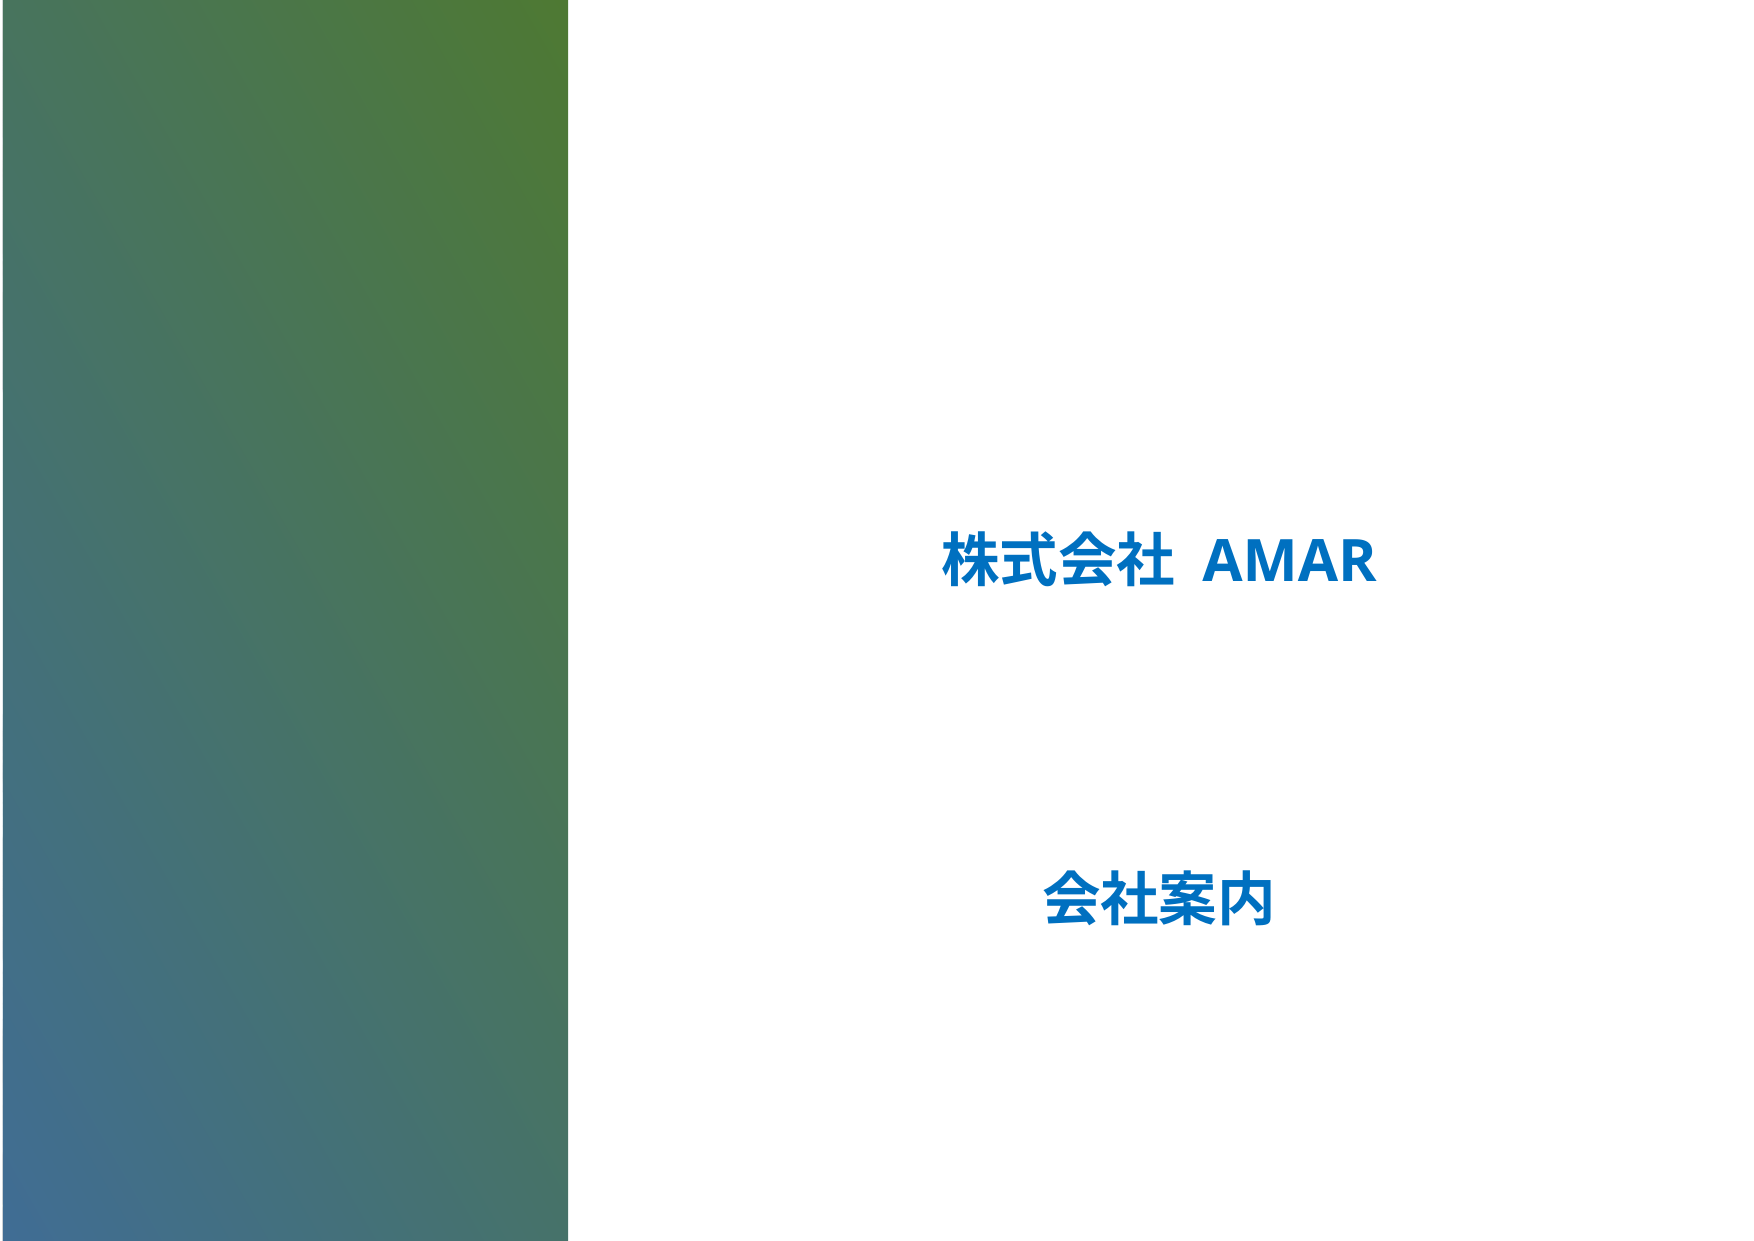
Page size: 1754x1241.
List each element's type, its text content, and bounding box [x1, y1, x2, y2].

text_box [3, 0, 568, 1240]
picture [2, 0, 567, 1241]
text_box 株式会社 AMAR 会社案内 [566, 516, 1753, 704]
